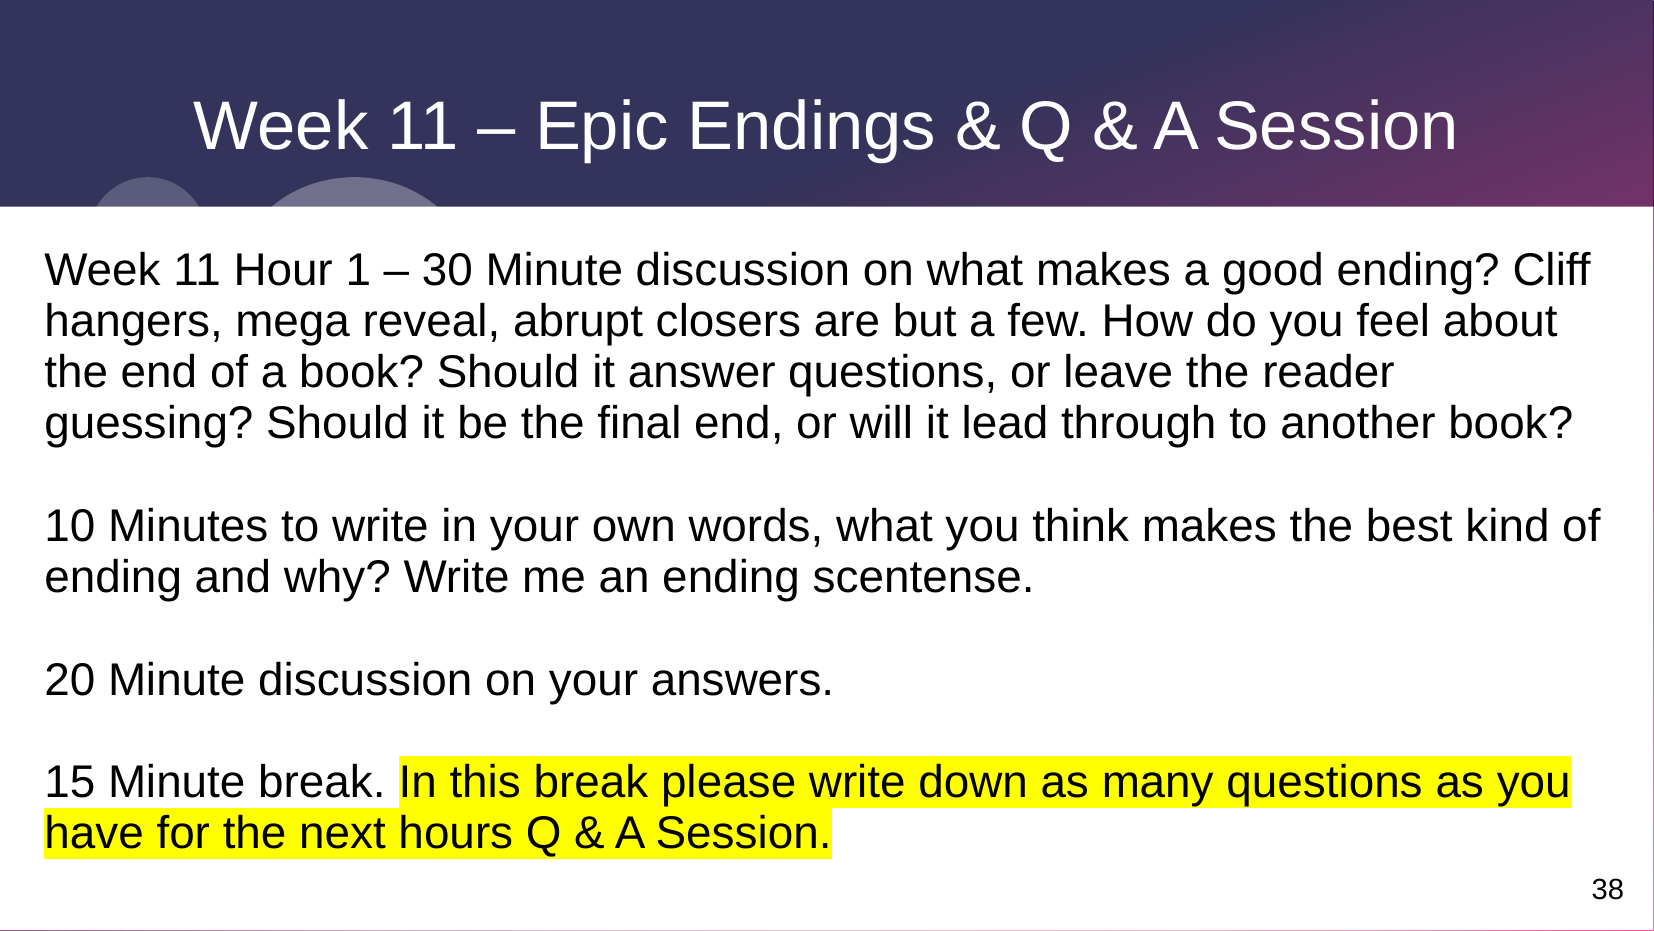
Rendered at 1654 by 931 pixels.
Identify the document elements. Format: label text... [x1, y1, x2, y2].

text_box Week 11 Hour 1 – 30 Minute discussion on what makes a good ending? Cliff hangers, mega reveal, abrupt closers are but a few. How do you feel about the end of a book? Should it answer questions, or leave the reader guessing? Should it be the final end, or will it lead through to another book? 10 Minutes to write in your own words, what you think makes the best kind of ending and why? Write me an ending scentense. 20 Minute discussion on your answers. 15 Minute break. In this break please write down as many questions as you have for the next hours Q & A Session. [29, 236, 1625, 916]
title Week 11 – Epic Endings & Q & A Session [29, 44, 1625, 207]
